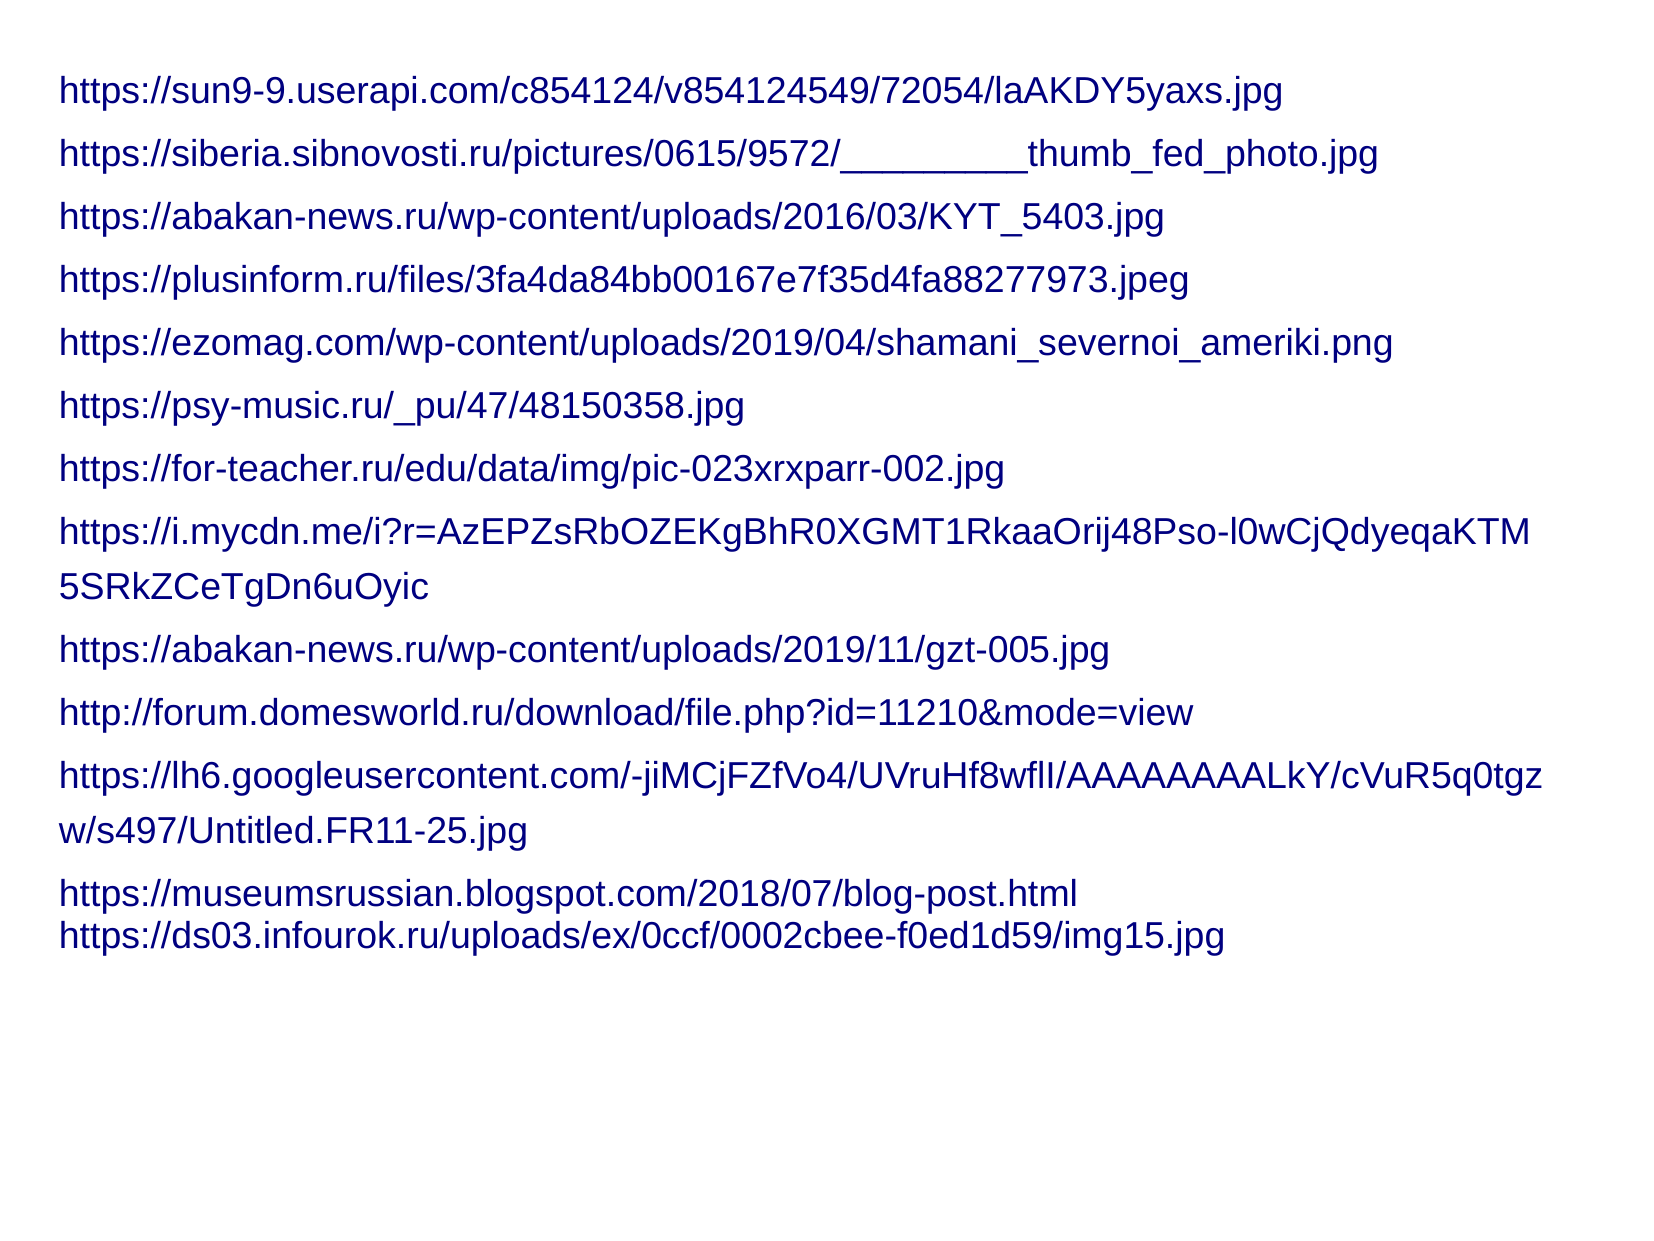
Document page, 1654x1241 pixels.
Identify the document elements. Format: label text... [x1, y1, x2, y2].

list https://sun9-9.userapi.com/c854124/v854124549/72054/laAKDY5yaxs.jpg https://siberia.sibnovosti.ru/pictures/0615/9572/_________thumb_fed_photo.jpg https://abakan-news.ru/wp-content/uploads/2016/03/KYT_5403.jpg https://plusinform.ru/files/3fa4da84bb00167e7f35d4fa88277973.jpeg https://ezomag.com/wp-content/uploads/2019/04/shamani_severnoi_ameriki.png https://psy-music.ru/_pu/47/48150358.jpg https://for-teacher.ru/edu/data/img/pic-023xrxparr-002.jpg https://i.mycdn.me/i?r=AzEPZsRbOZEKgBhR0XGMT1RkaaOrij48Pso-l0wCjQdyeqaKTM5SRkZCeTgDn6uOyic https://abakan-news.ru/wp-content/uploads/2019/11/gzt-005.jpg http://forum.domesworld.ru/download/file.php?id=11210&mode=view https://lh6.googleusercontent.com/-jiMCjFZfVo4/UVruHf8wflI/AAAAAAAALkY/cVuR5q0tgzw/s497/Untitled.FR11-25.jpg https://museumsrussian.blogspot.com/2018/07/blog-post.html https://ds03.infourok.ru/uploads/ex/0ccf/0002cbee-f0ed1d59/img15.jpg [59, 48, 1548, 1087]
